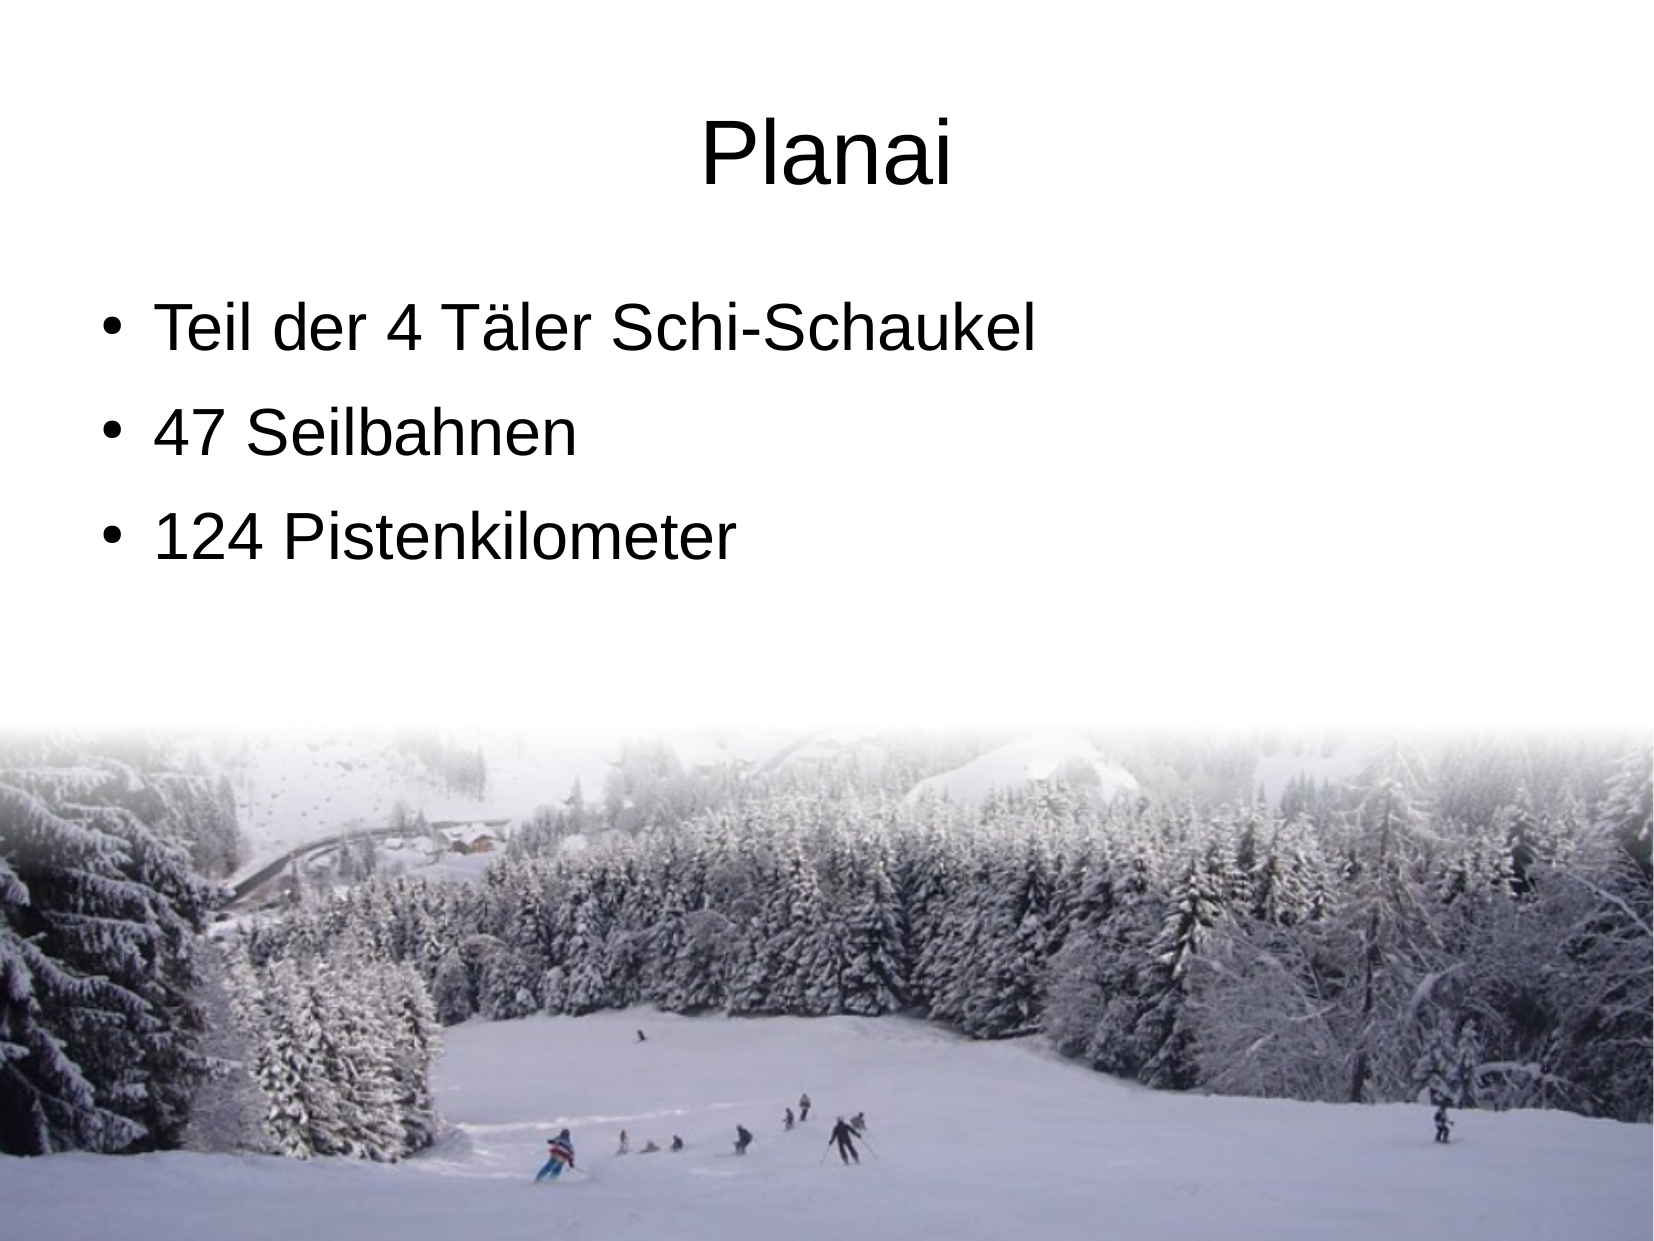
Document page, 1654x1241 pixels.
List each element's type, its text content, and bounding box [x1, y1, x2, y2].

title Planai [82, 49, 1571, 257]
list Teil der 4 Täler Schi-Schaukel 47 Seilbahnen 124 Pistenkilometer [82, 290, 1538, 723]
picture [0, 723, 1654, 1241]
